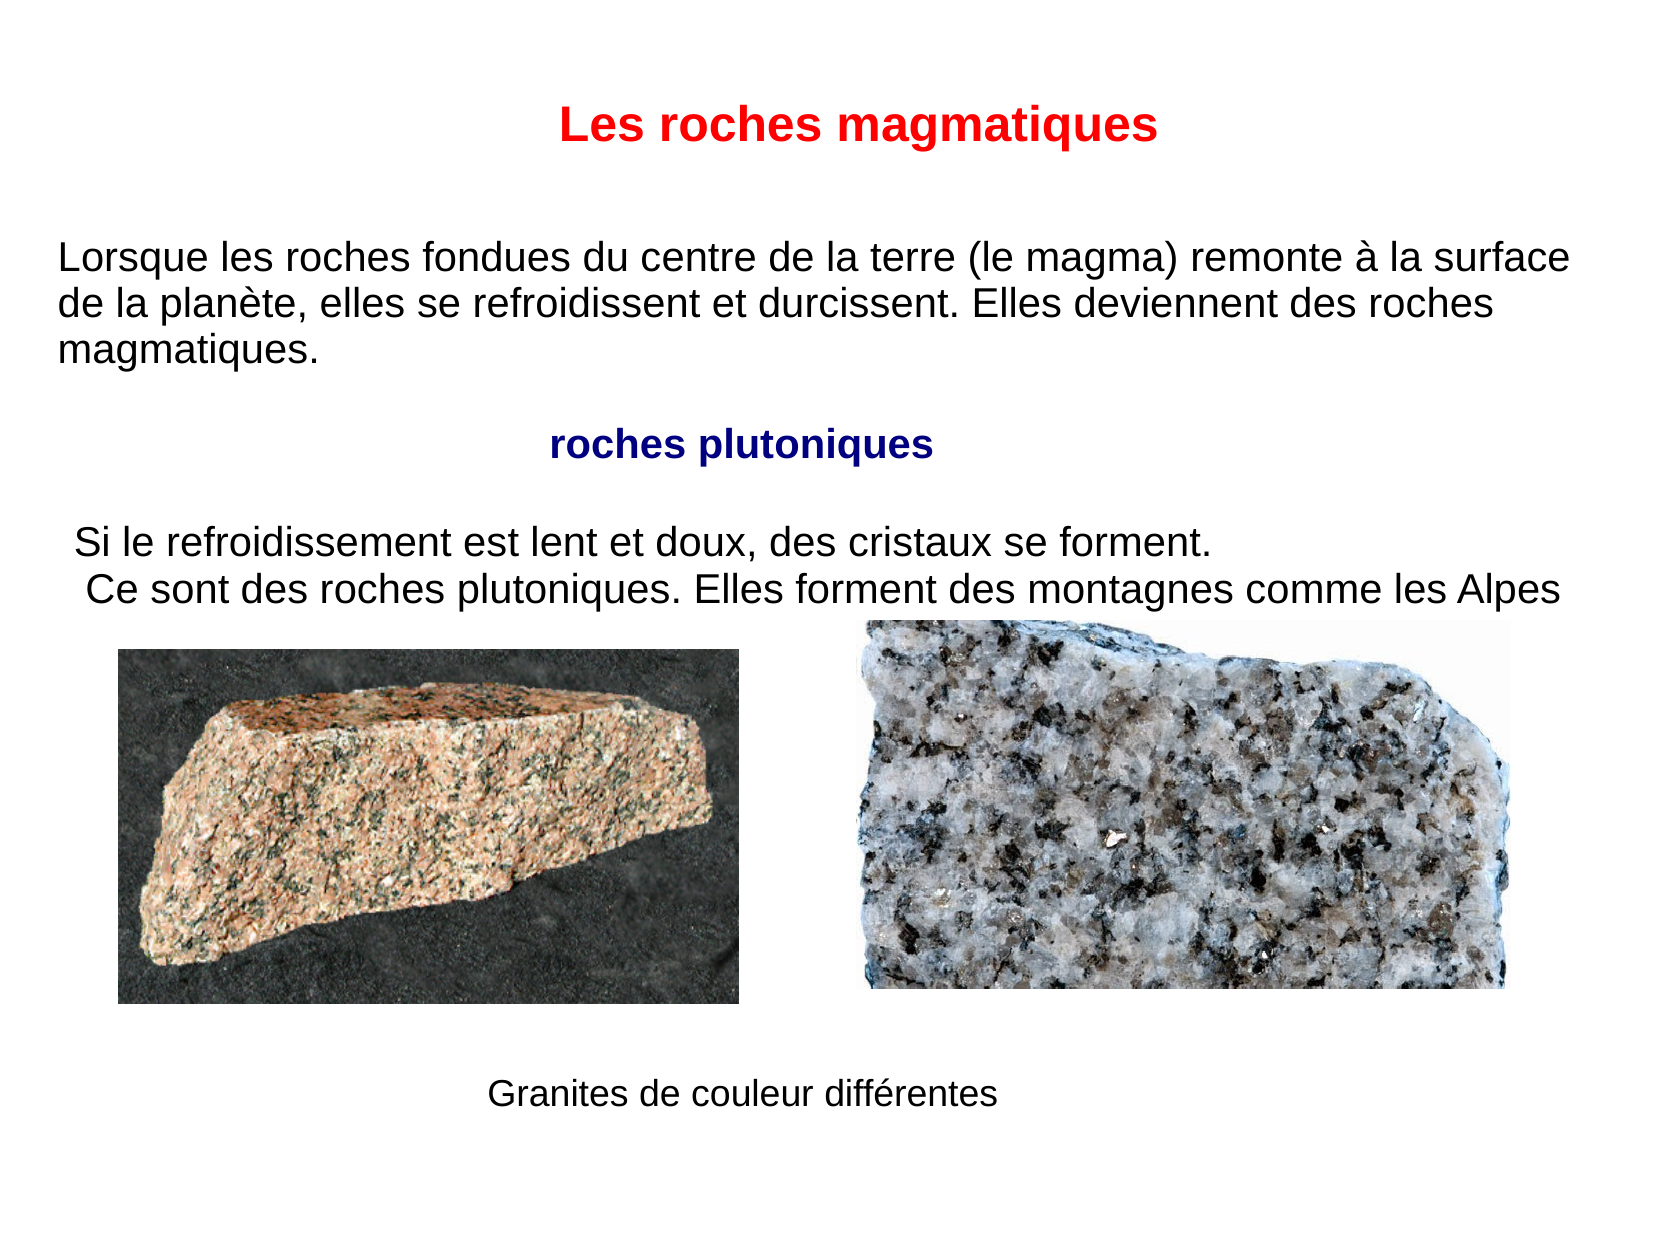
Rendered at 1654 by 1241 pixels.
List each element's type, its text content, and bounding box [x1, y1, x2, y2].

text_box Lorsque les roches fondues du centre de la terre (le magma) remonte à la surface de la planète, elles se refroidissent et durcissent. Elles deviennent des roches magmatiques. [42, 225, 1595, 443]
text_box Si le refroidissement est lent et doux, des cristaux se forment. Ce sont des roches plutoniques. Elles forment des montagnes comme les Alpes [59, 511, 1577, 621]
text_box Les roches magmatiques [536, 88, 1182, 161]
picture [118, 649, 739, 1004]
picture [856, 620, 1511, 989]
text_box Granites de couleur différentes [472, 1065, 1359, 1123]
text_box roches plutoniques [523, 413, 1182, 476]
